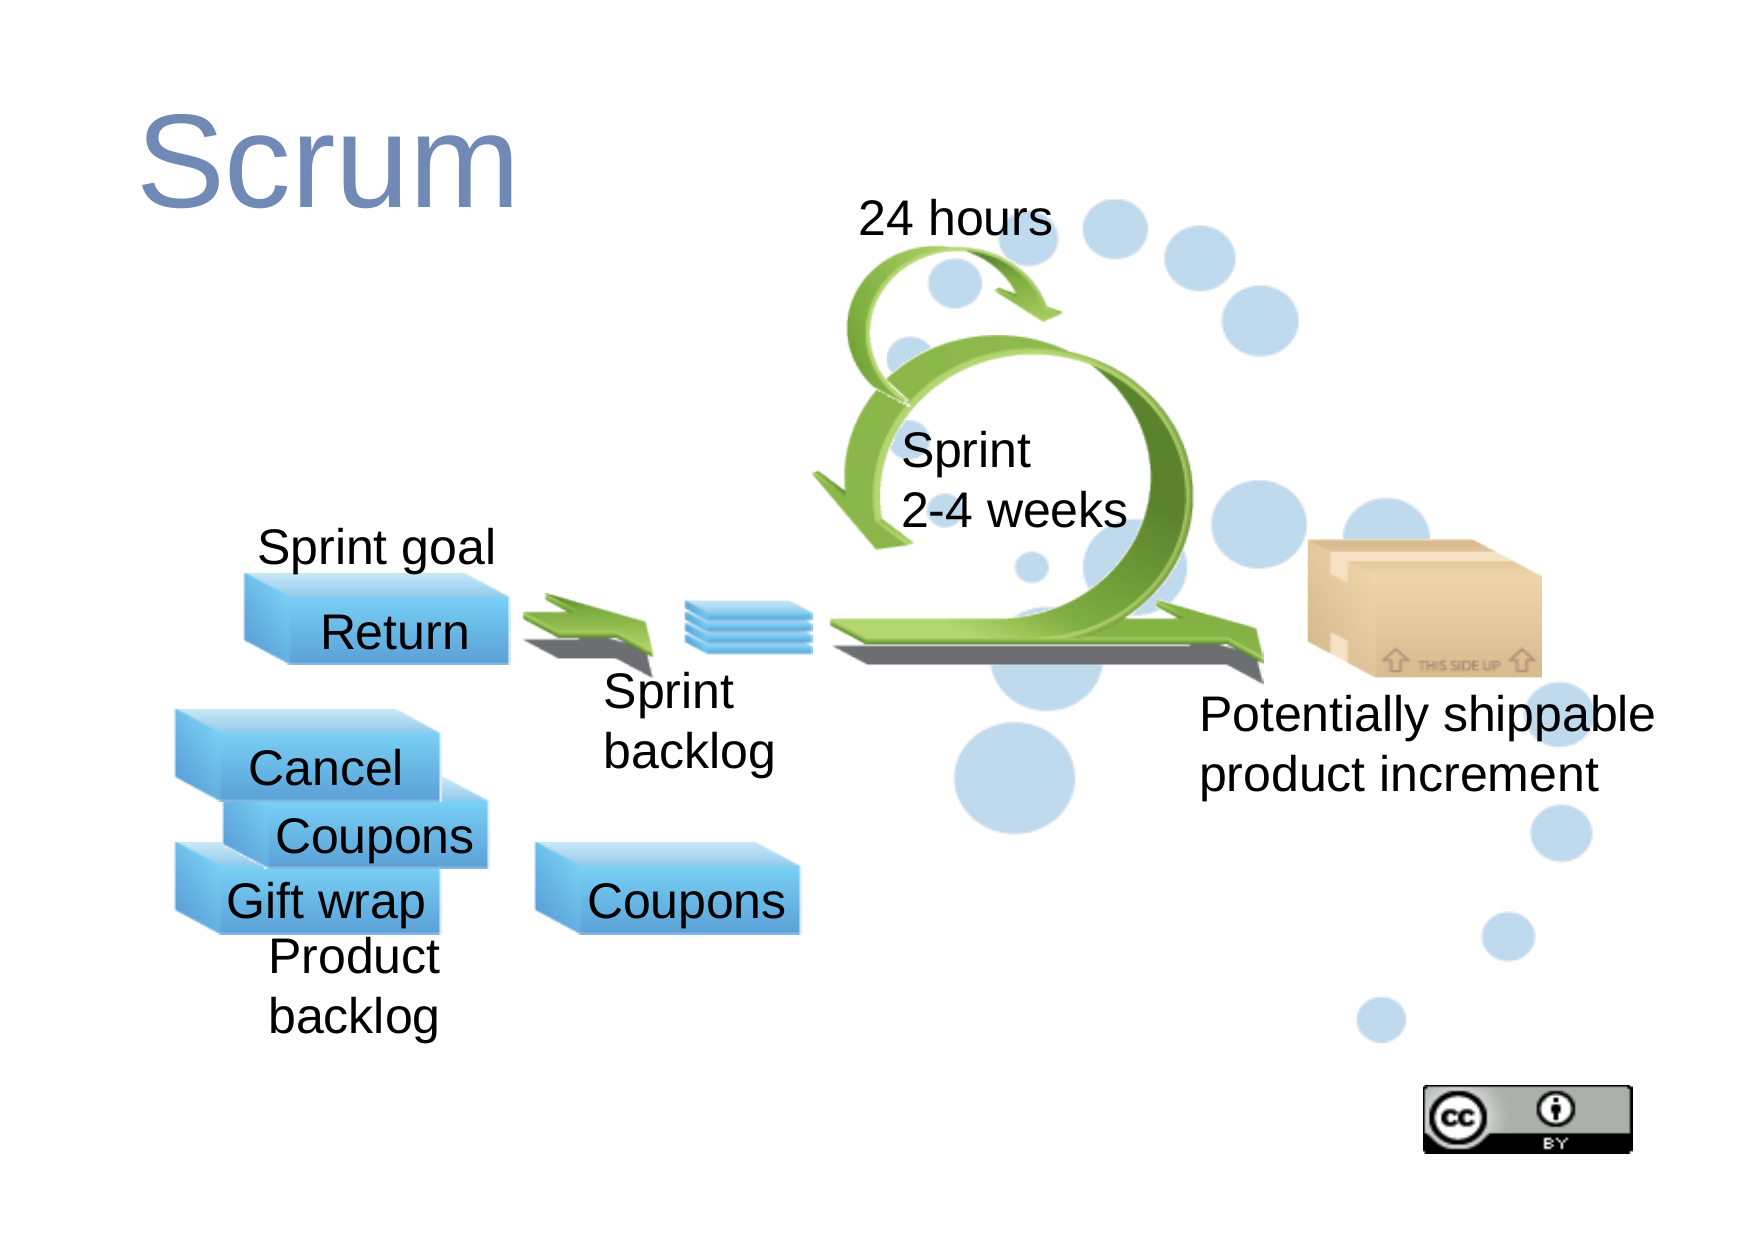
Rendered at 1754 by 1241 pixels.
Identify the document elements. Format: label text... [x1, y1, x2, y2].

text_box Sprint 2-4 weeks [901, 417, 1129, 538]
picture [243, 573, 511, 665]
text_box Scrum [129, 75, 1639, 233]
text_box Gift wrap [226, 869, 427, 929]
text_box Product backlog [268, 935, 441, 1044]
picture [522, 233, 1595, 1043]
text_box 24 hours [858, 185, 1054, 246]
text_box Cancel [248, 735, 404, 796]
text_box Return [319, 599, 471, 660]
picture [1423, 1085, 1633, 1154]
text_box Sprint goal [257, 515, 497, 576]
text_box Sprint backlog [603, 661, 876, 777]
picture [534, 842, 802, 935]
text_box Coupons [275, 802, 475, 864]
text_box Potentially shippable product increment [1199, 681, 1658, 802]
text_box Coupons [587, 868, 787, 929]
picture [174, 709, 490, 935]
